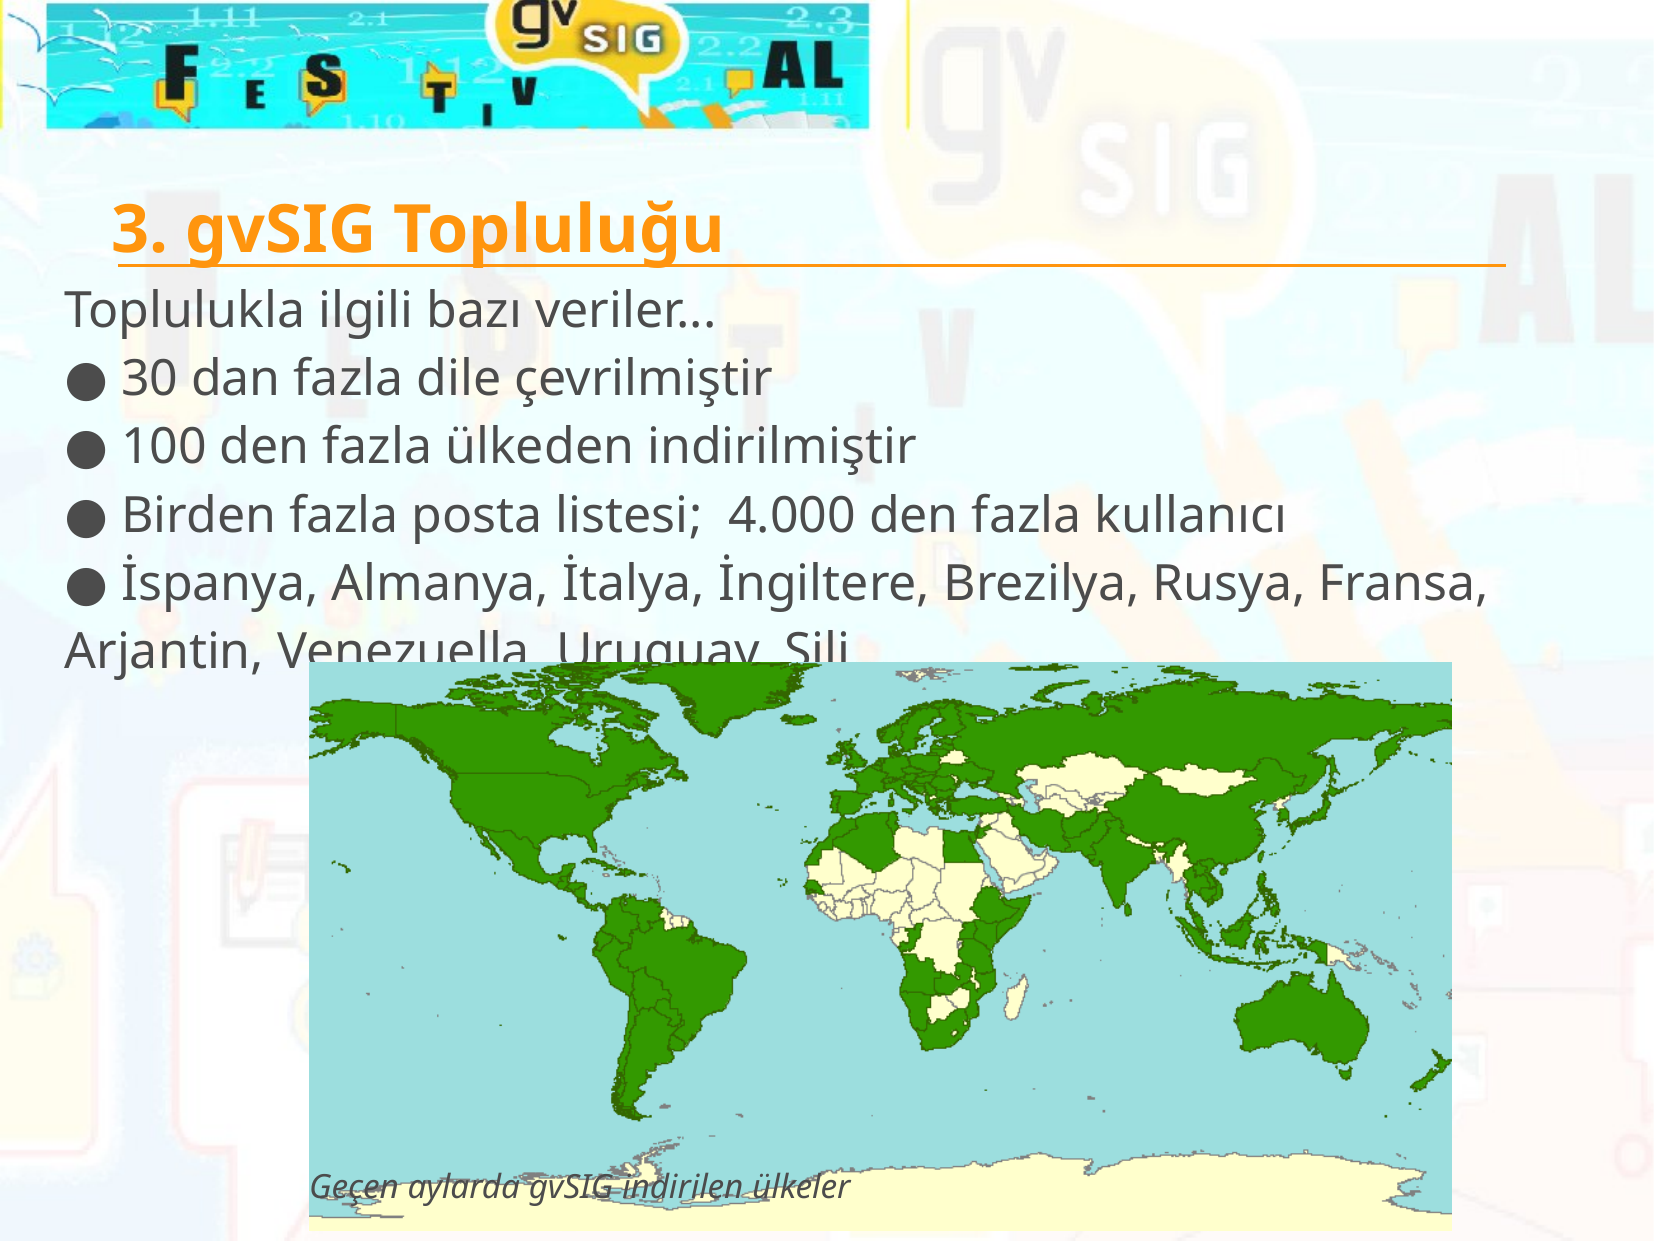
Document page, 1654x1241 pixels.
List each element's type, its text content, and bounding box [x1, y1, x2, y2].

picture [0, 0, 1654, 1241]
title Geçen aylarda gvSIG indirilen ülkeler [309, 1141, 1415, 1231]
title Toplulukla ilgili bazı veriler... ● 30 dan fazla dile çevrilmiştir ● 100 den fazla ülkeden indirilmiştir ● Birden fazla posta listesi; 4.000 den fazla kullanıcı ● İspanya, Almanya, İtalya, İngiltere, Brezilya, Rusya, Fransa, Arjantin, Venezuella, Uruguay, Şili... [64, 302, 1630, 655]
title 3. gvSIG Topluluğu [111, 177, 1600, 276]
